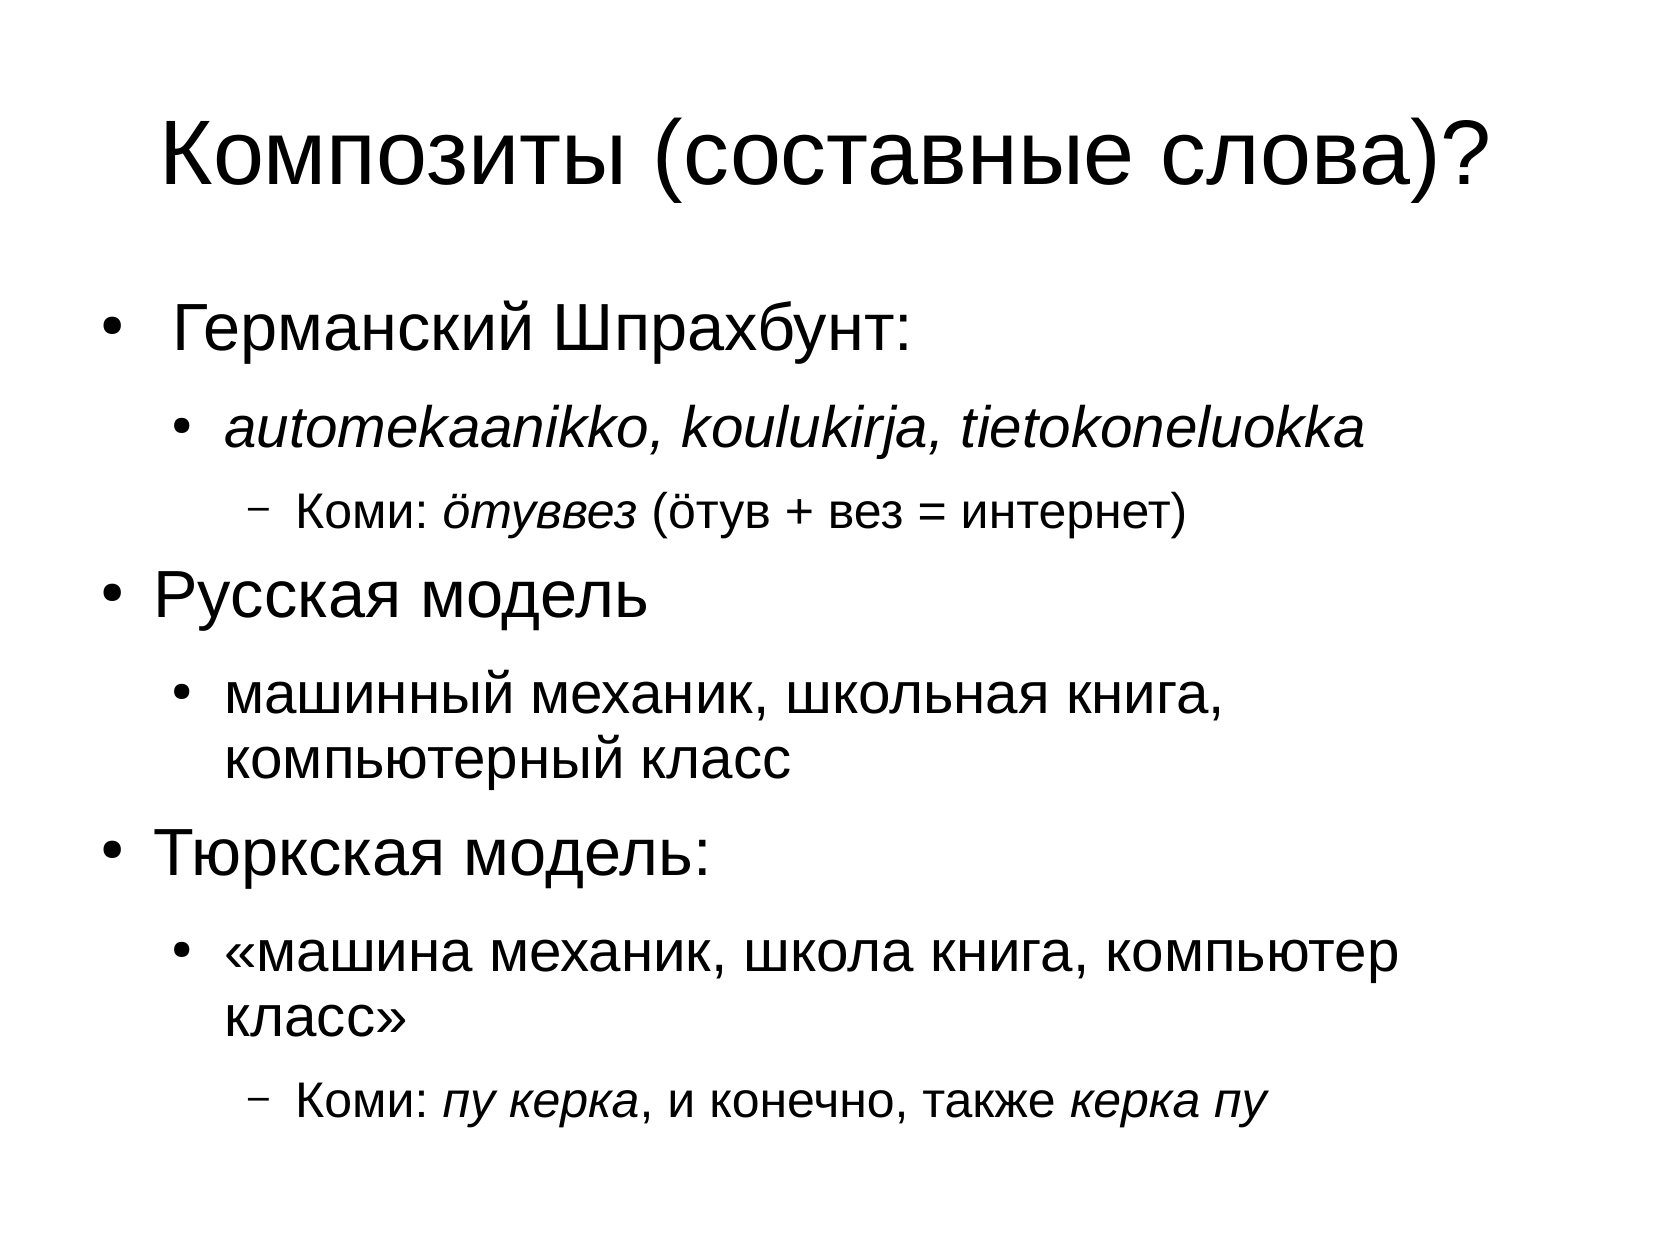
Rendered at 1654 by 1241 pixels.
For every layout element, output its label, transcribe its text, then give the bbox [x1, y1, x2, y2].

title Композиты (составные слова)? [82, 49, 1571, 257]
list Германский Шпрахбунт: automekaanikko, koulukirja, tietokoneluokka Коми: ӧтуввез (ӧтув + вез = интернет) Русская модель машинный механик, школьная книга, компьютерный класс Тюркская модель: «машина механик, школа книга, компьютер класс» Коми: пу керка, и конечно, также керка пу [82, 290, 1571, 1128]
